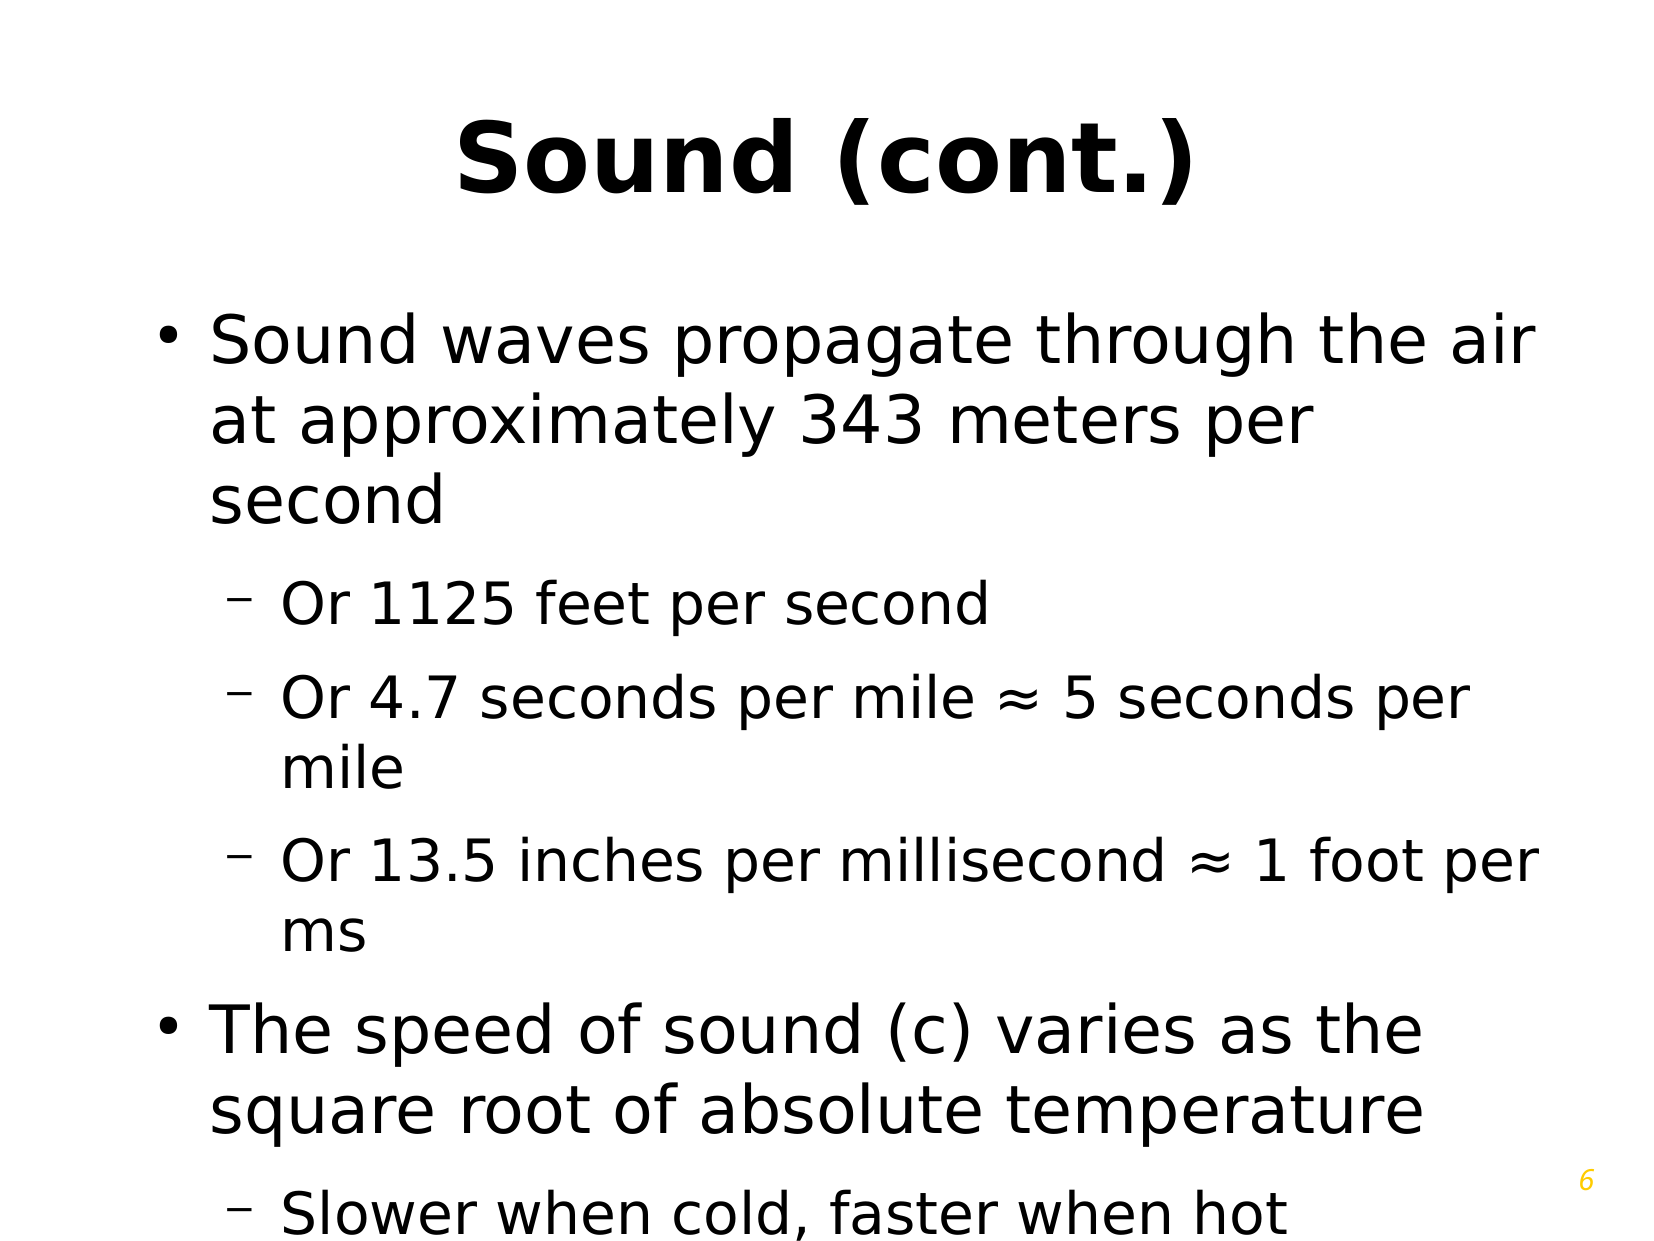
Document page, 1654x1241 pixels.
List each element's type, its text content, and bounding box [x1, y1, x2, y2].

list Sound waves propagate through the air at approximately 343 meters per second Or 1125 feet per second Or 4.7 seconds per mile ≈ 5 seconds per mile Or 13.5 inches per millisecond ≈ 1 foot per ms The speed of sound (c) varies as the square root of absolute temperature Slower when cold, faster when hot Ex: 331 m/s at 32ºF, 353 m/s at 100ºF [124, 289, 1571, 1108]
slide_number <skaitlis> [1339, 1153, 1610, 1241]
title Sound (cont.) [82, 49, 1571, 257]
